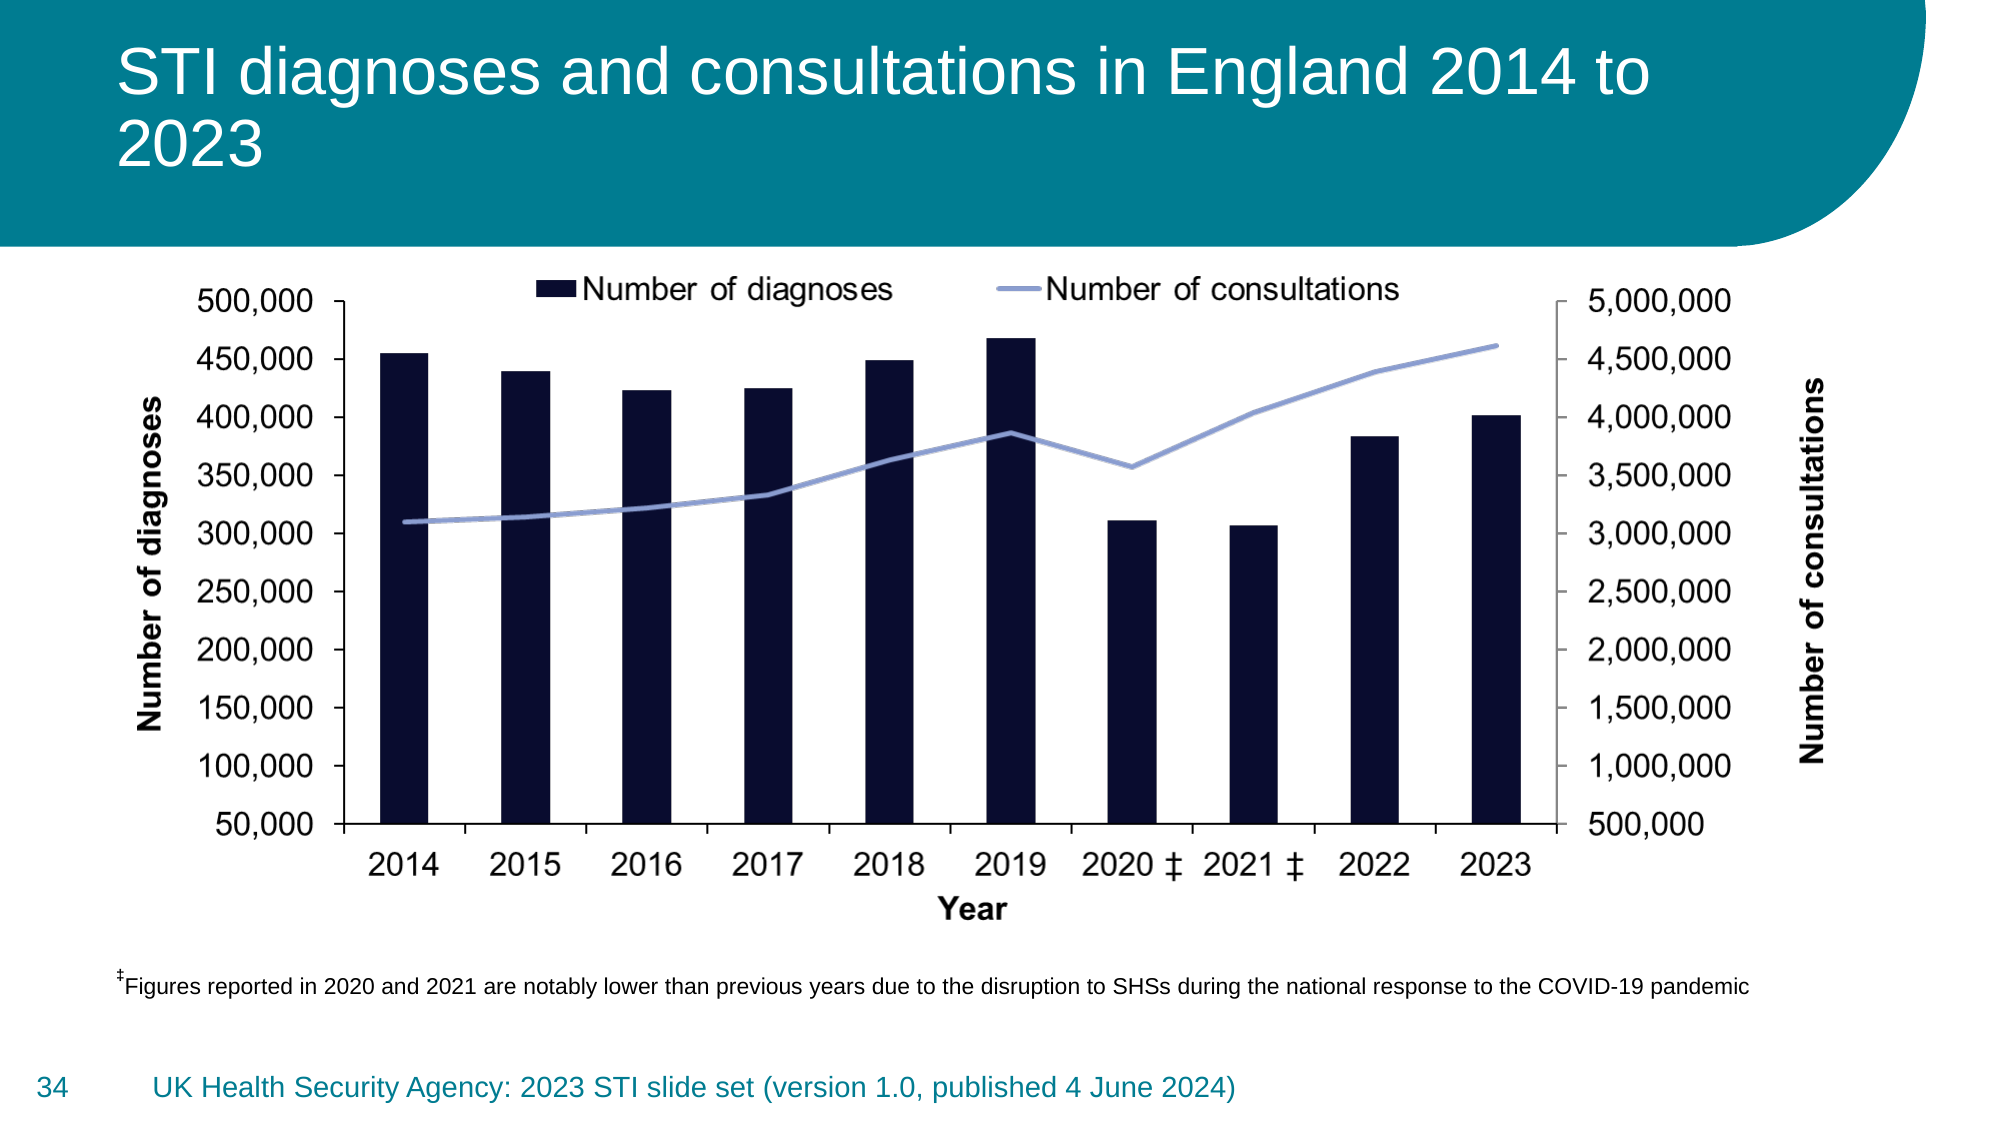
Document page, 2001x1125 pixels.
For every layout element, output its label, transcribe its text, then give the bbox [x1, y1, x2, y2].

picture [112, 238, 1836, 958]
text_box UK Health Security Agency: 2023 STI slide set (version 1.0, published 4 June 2024) [137, 1056, 1780, 1116]
text_box ‡Figures reported in 2020 and 2021 are notably lower than previous years due to the disruption to SHSs during the national response to the COVID-19 pandemic [101, 957, 1780, 1028]
title STI diagnoses and consultations in England 2014 to 2023 [101, 29, 1747, 189]
text_box [21, 1056, 120, 1117]
